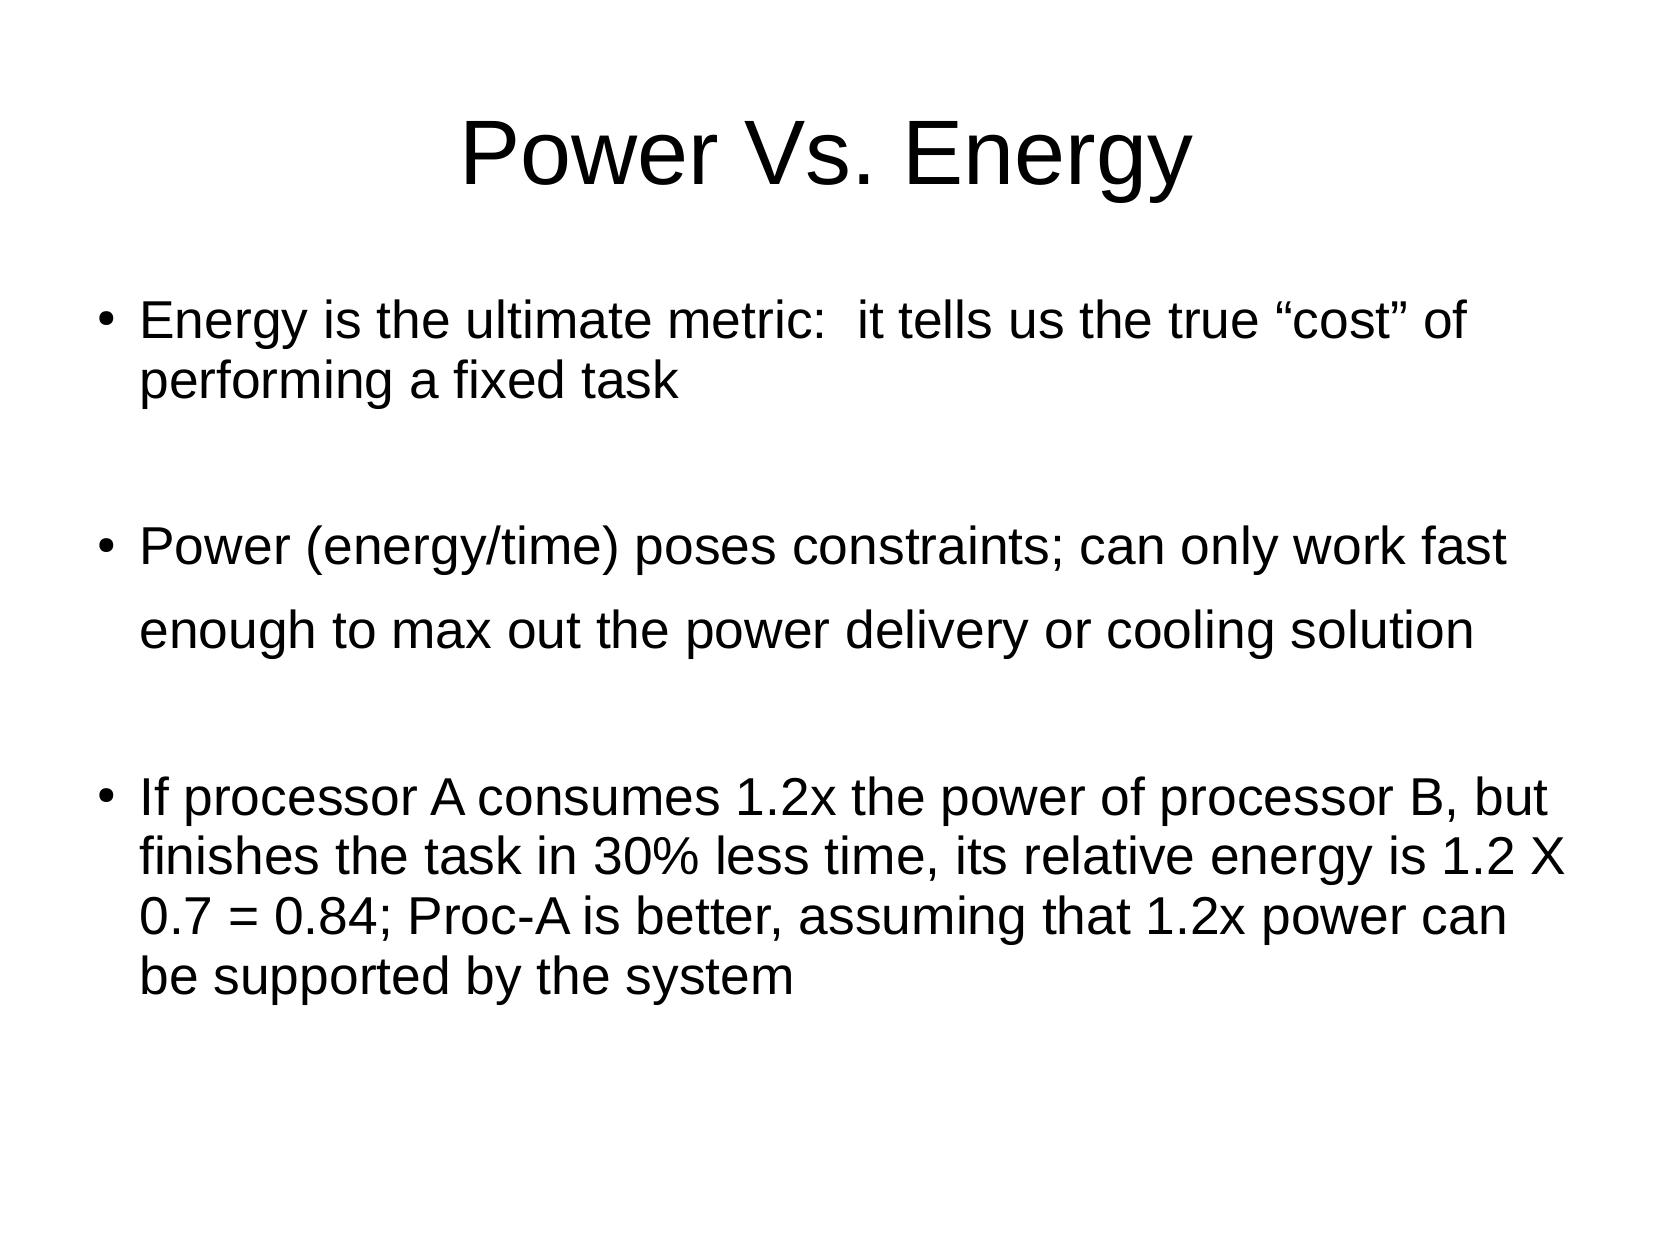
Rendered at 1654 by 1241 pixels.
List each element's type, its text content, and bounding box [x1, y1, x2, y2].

title Power Vs. Energy [82, 101, 1571, 205]
list Energy is the ultimate metric: it tells us the true “cost” of performing a fixed task Power (energy/time) poses constraints; can only work fast enough to max out the power delivery or cooling solution If processor A consumes 1.2x the power of processor B, but finishes the task in 30% less time, its relative energy is 1.2 X 0.7 = 0.84; Proc-A is better, assuming that 1.2x power can be supported by the system [82, 290, 1571, 1010]
